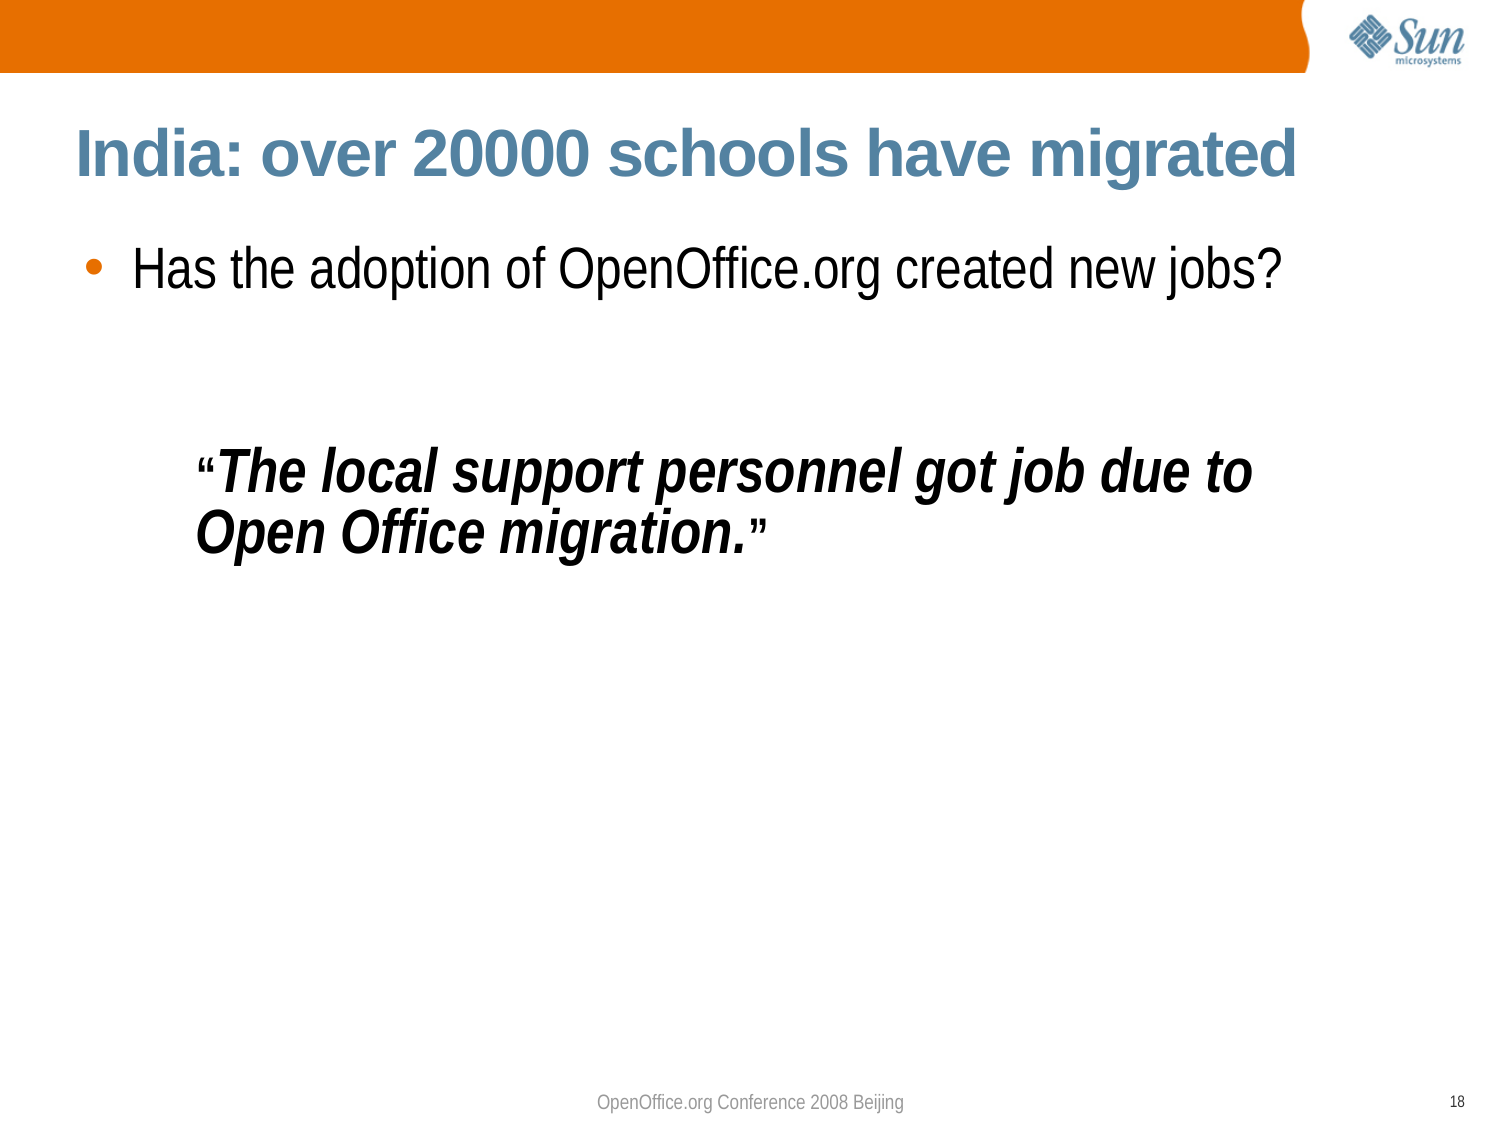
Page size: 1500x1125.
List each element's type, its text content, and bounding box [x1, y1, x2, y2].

title India: over 20000 schools have migrated [75, 123, 1437, 227]
list Has the adoption of OpenOffice.org created new jobs? [64, 243, 1401, 339]
text_box “The local support personnel got job due to Open Office migration.” [195, 443, 1307, 576]
picture [0, 0, 1500, 73]
